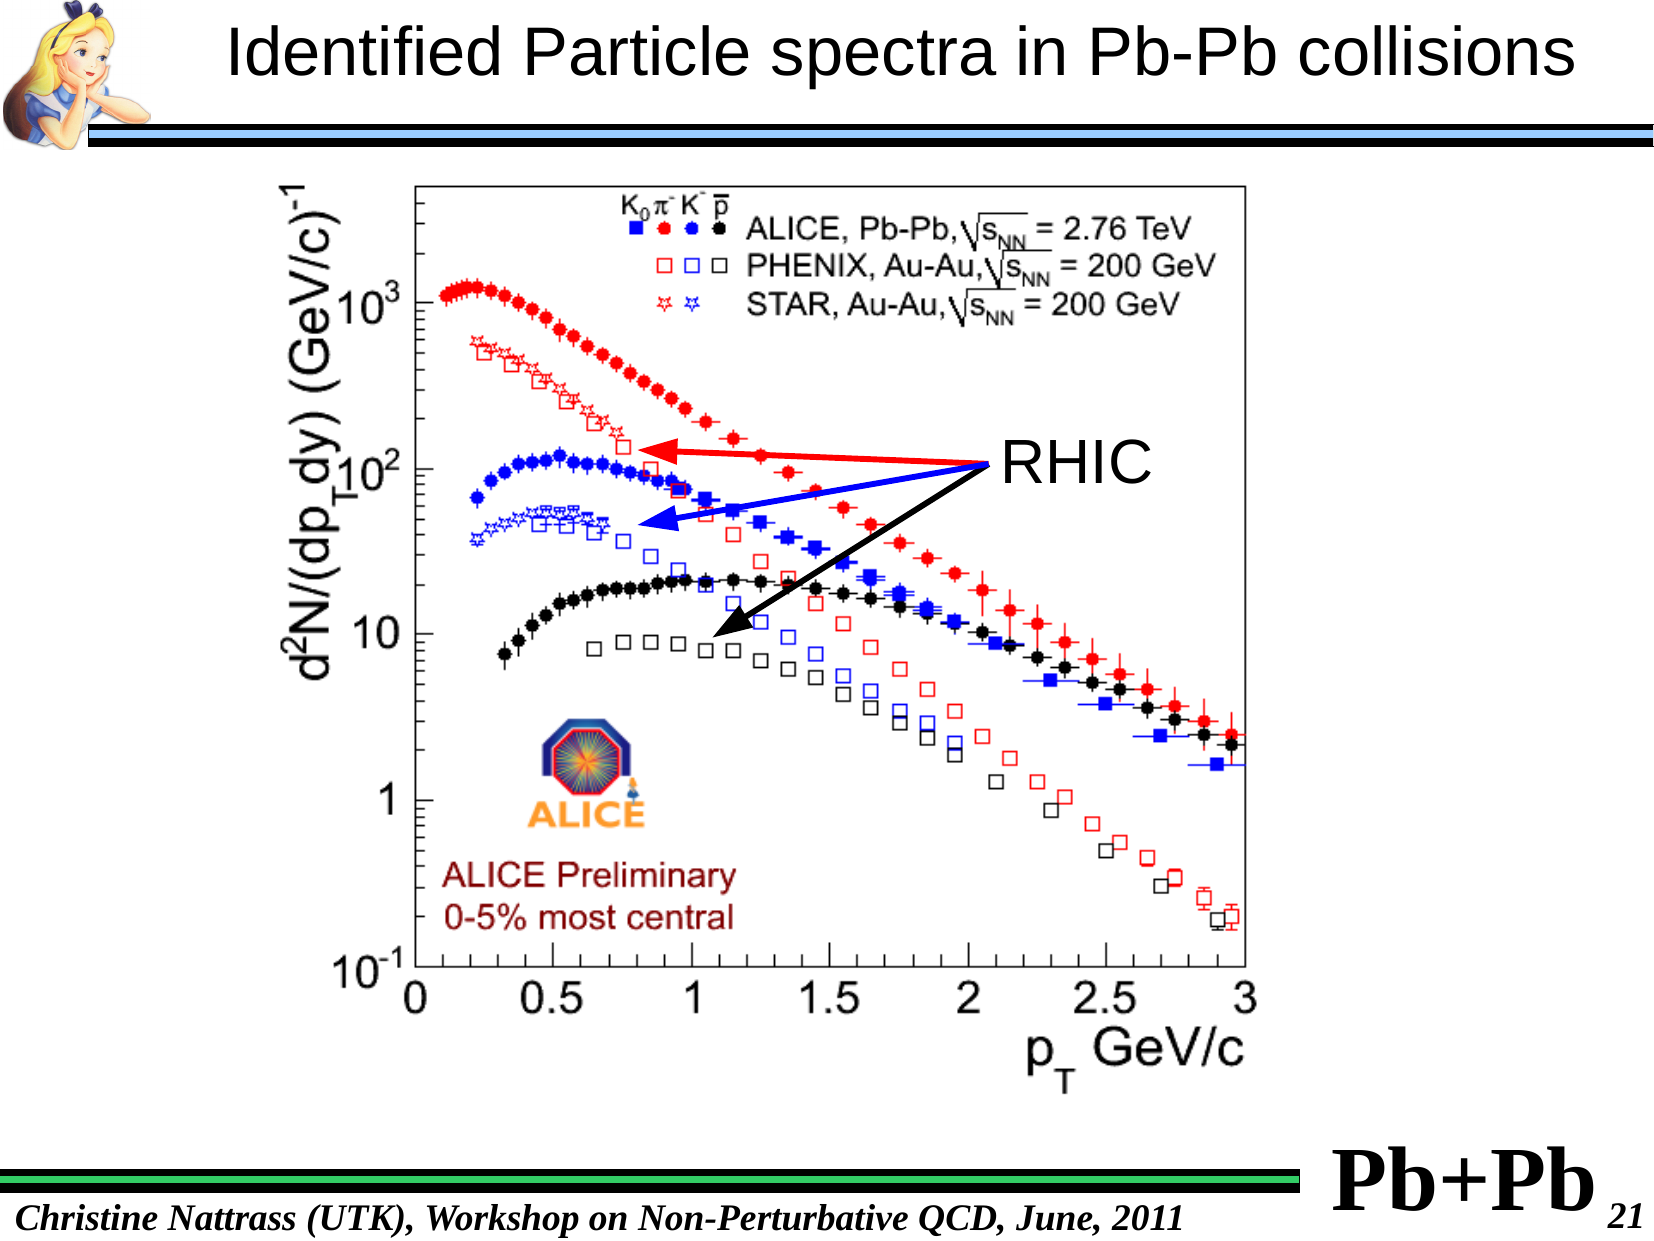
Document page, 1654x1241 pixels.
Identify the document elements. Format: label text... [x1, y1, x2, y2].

picture [3, 0, 151, 150]
title Identified Particle spectra in Pb-Pb collisions [150, 8, 1653, 116]
text_box RHIC [985, 419, 1201, 505]
picture [262, 149, 1291, 1113]
text_box Pb+Pb [1312, 1121, 1613, 1238]
